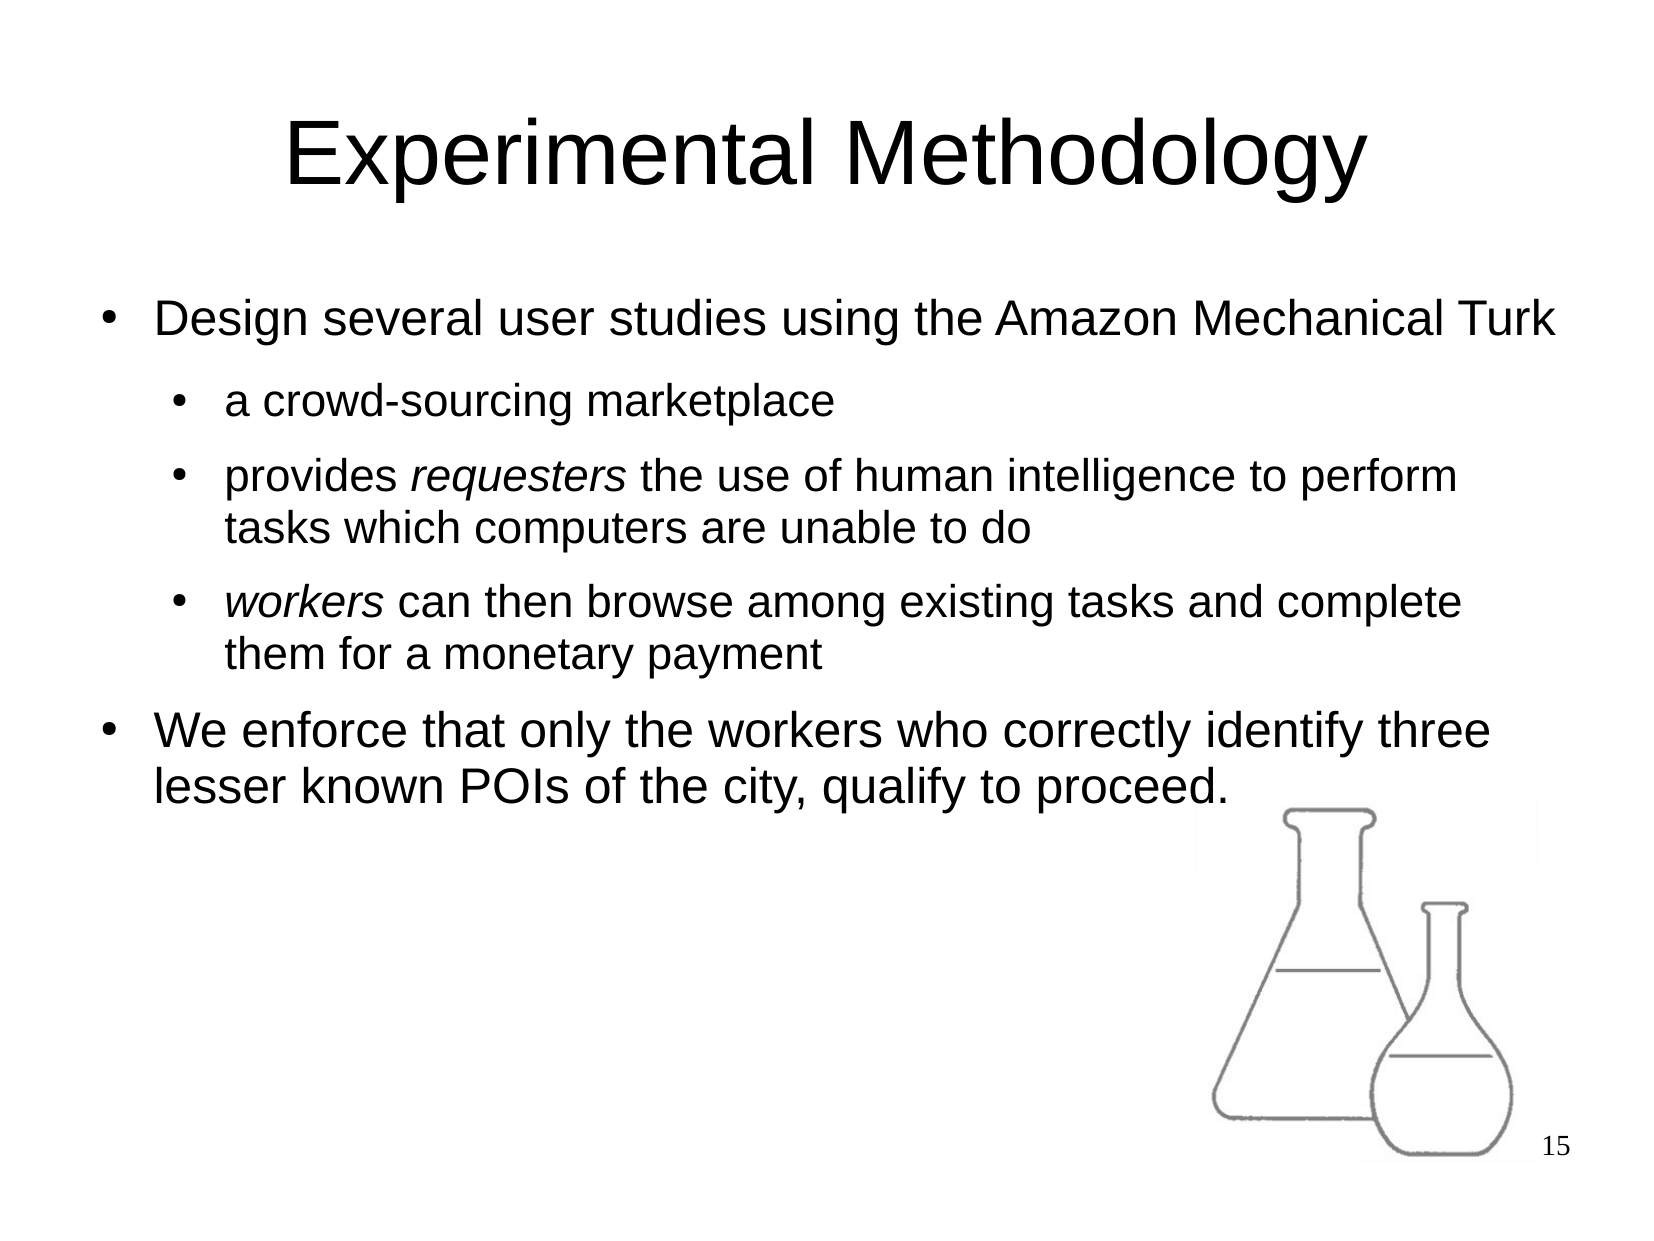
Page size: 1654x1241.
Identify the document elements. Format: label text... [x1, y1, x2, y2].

text_box [1191, 1109, 1536, 1163]
list Design several user studies using the Amazon Mechanical Turk a crowd-sourcing marketplace provides requesters the use of human intelligence to perform tasks which computers are unable to do workers can then browse among existing tasks and complete them for a monetary payment We enforce that only the workers who correctly identify three lesser known POIs of the city, qualify to proceed. [82, 290, 1571, 1109]
title Experimental Methodology [82, 49, 1571, 257]
